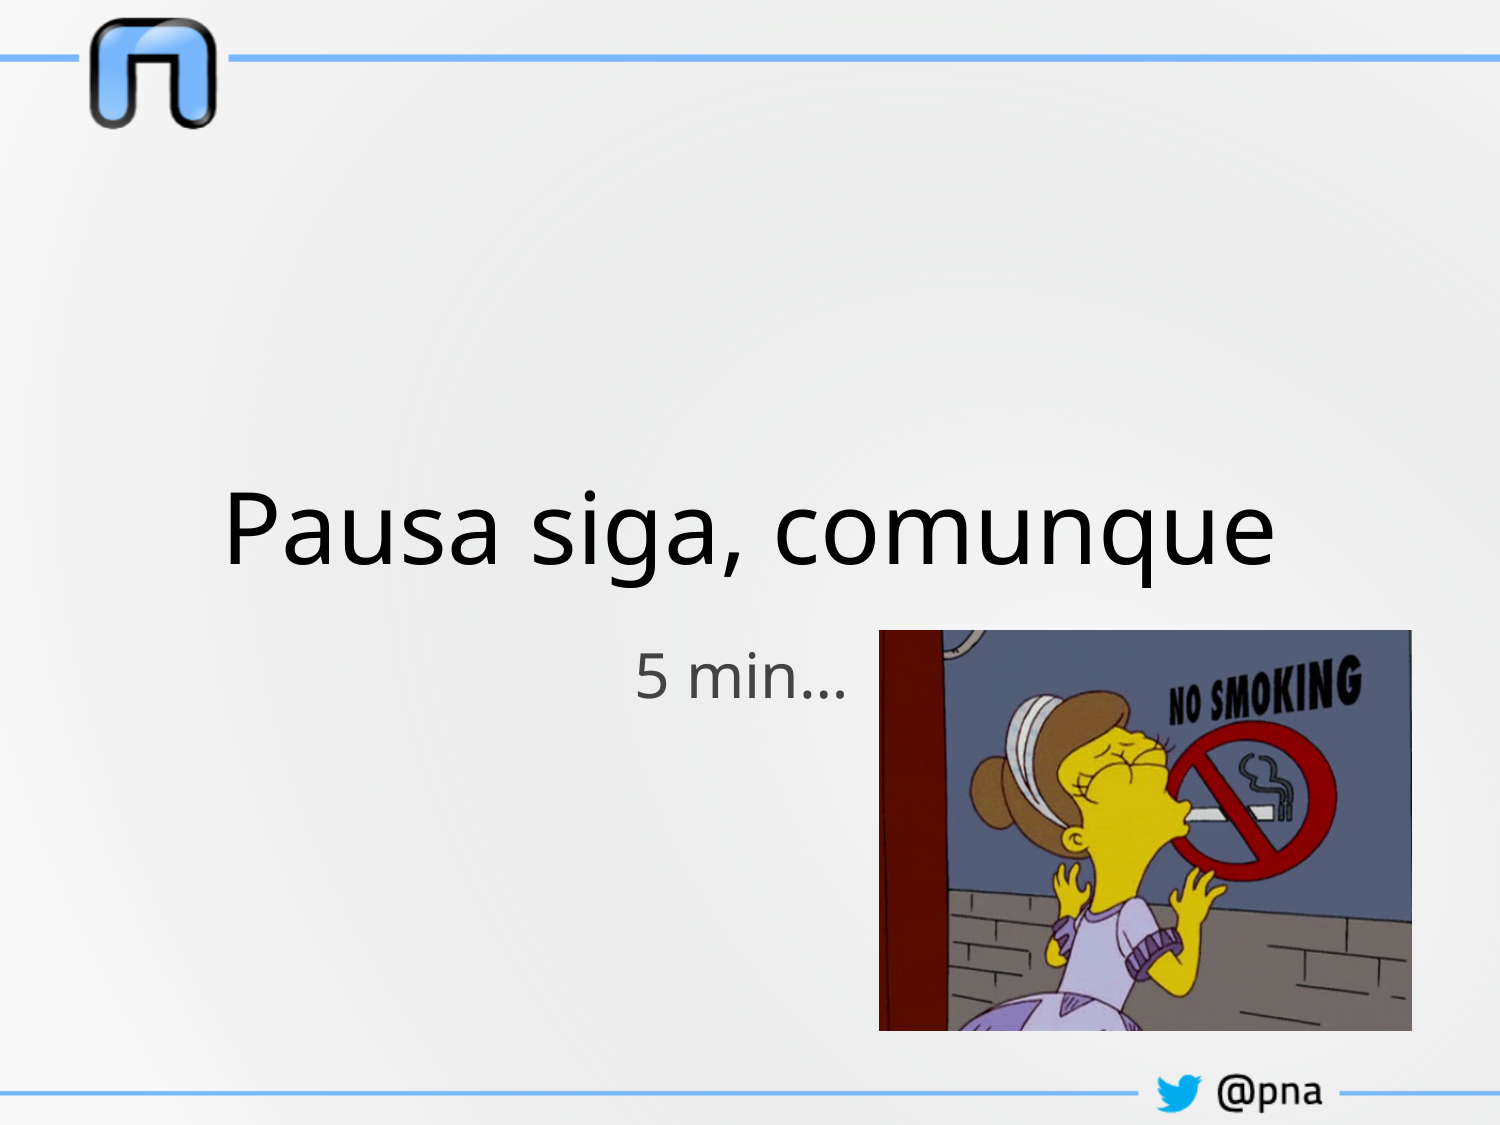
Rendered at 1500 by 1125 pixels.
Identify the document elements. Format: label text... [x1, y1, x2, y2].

subtitle 5 min… [112, 621, 1388, 793]
picture [0, 0, 1500, 1125]
title Pausa siga, comunque [112, 346, 1388, 600]
